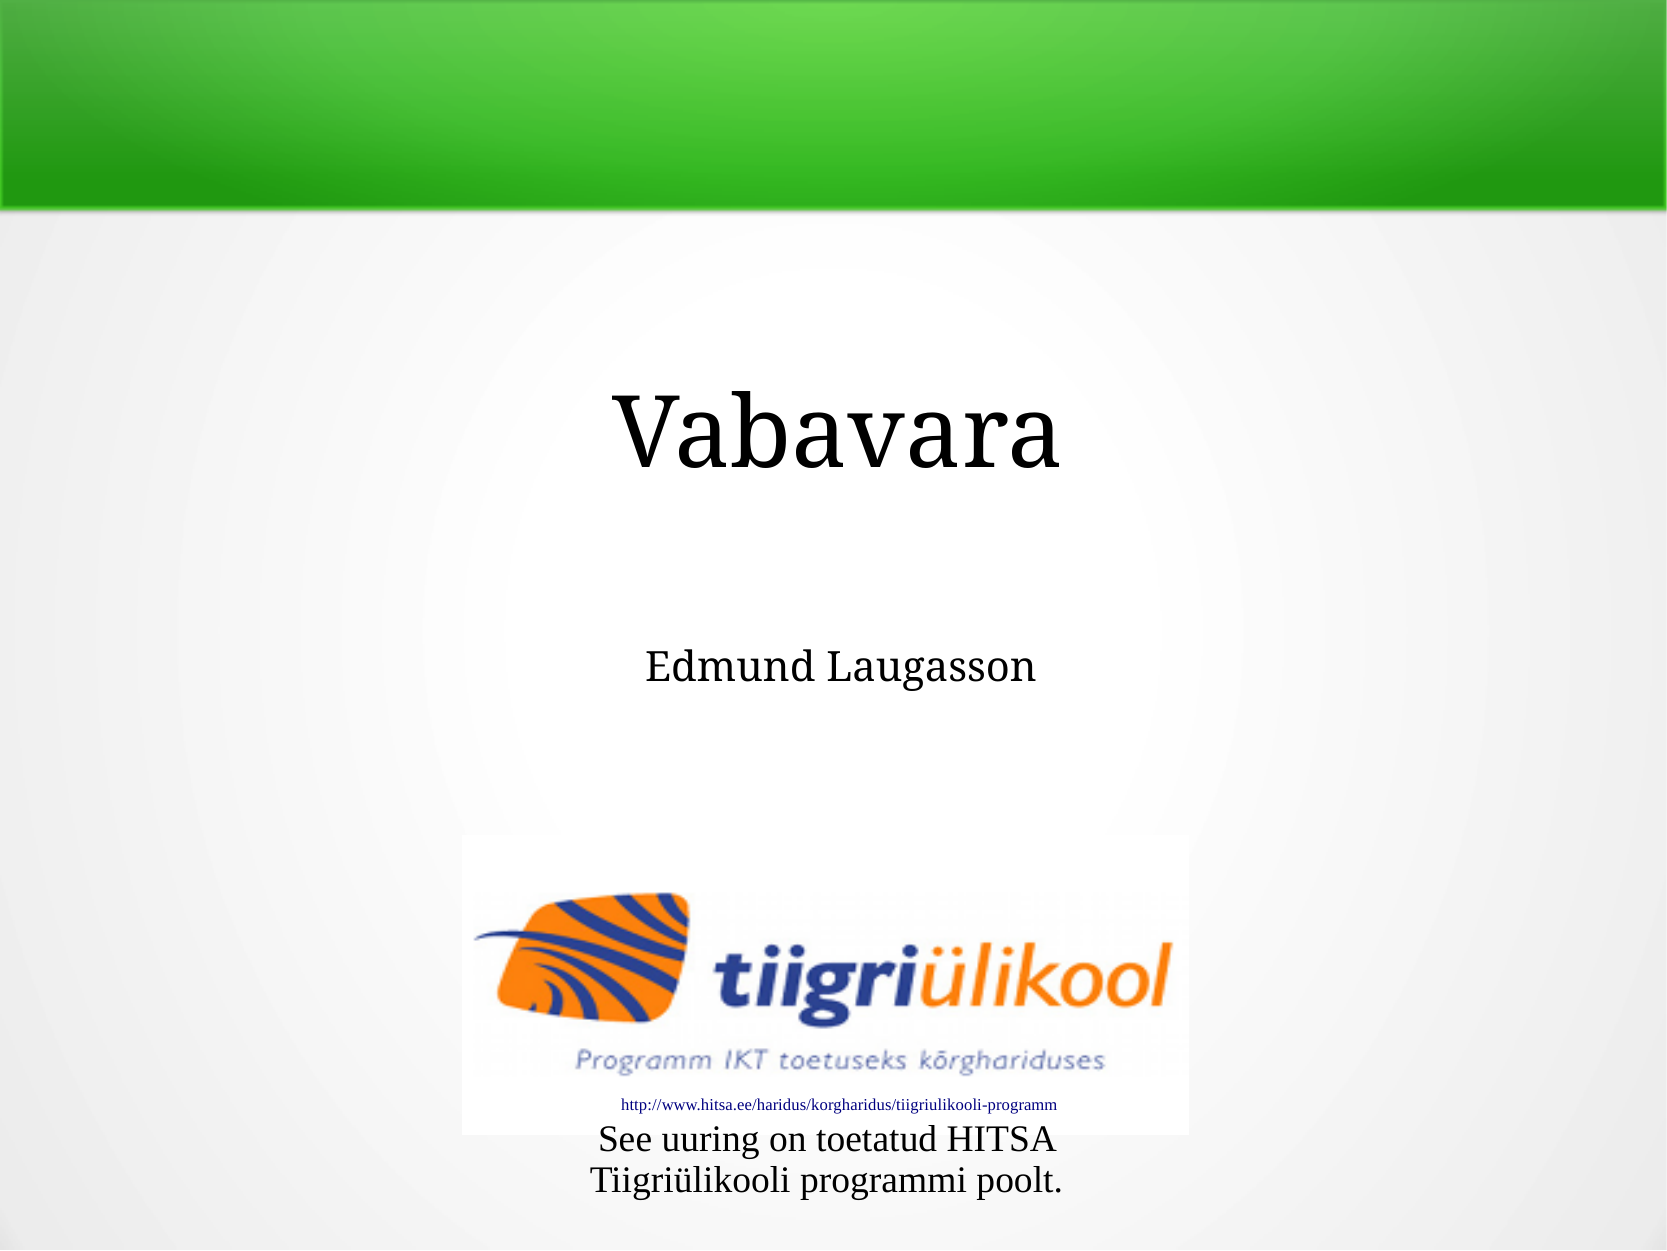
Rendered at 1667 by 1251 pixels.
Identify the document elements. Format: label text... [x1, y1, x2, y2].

text_box http://www.hitsa.ee/haridus/korgharidus/tiigriulikooli-programm [486, 1087, 1193, 1146]
subtitle Edmund Laugasson [300, 633, 1383, 792]
picture [0, 0, 1667, 1250]
title Vabavara [100, 361, 1577, 497]
text_box See uuring on toetatud HITSA Tiigriülikooli programmi poolt. [519, 1110, 1134, 1209]
